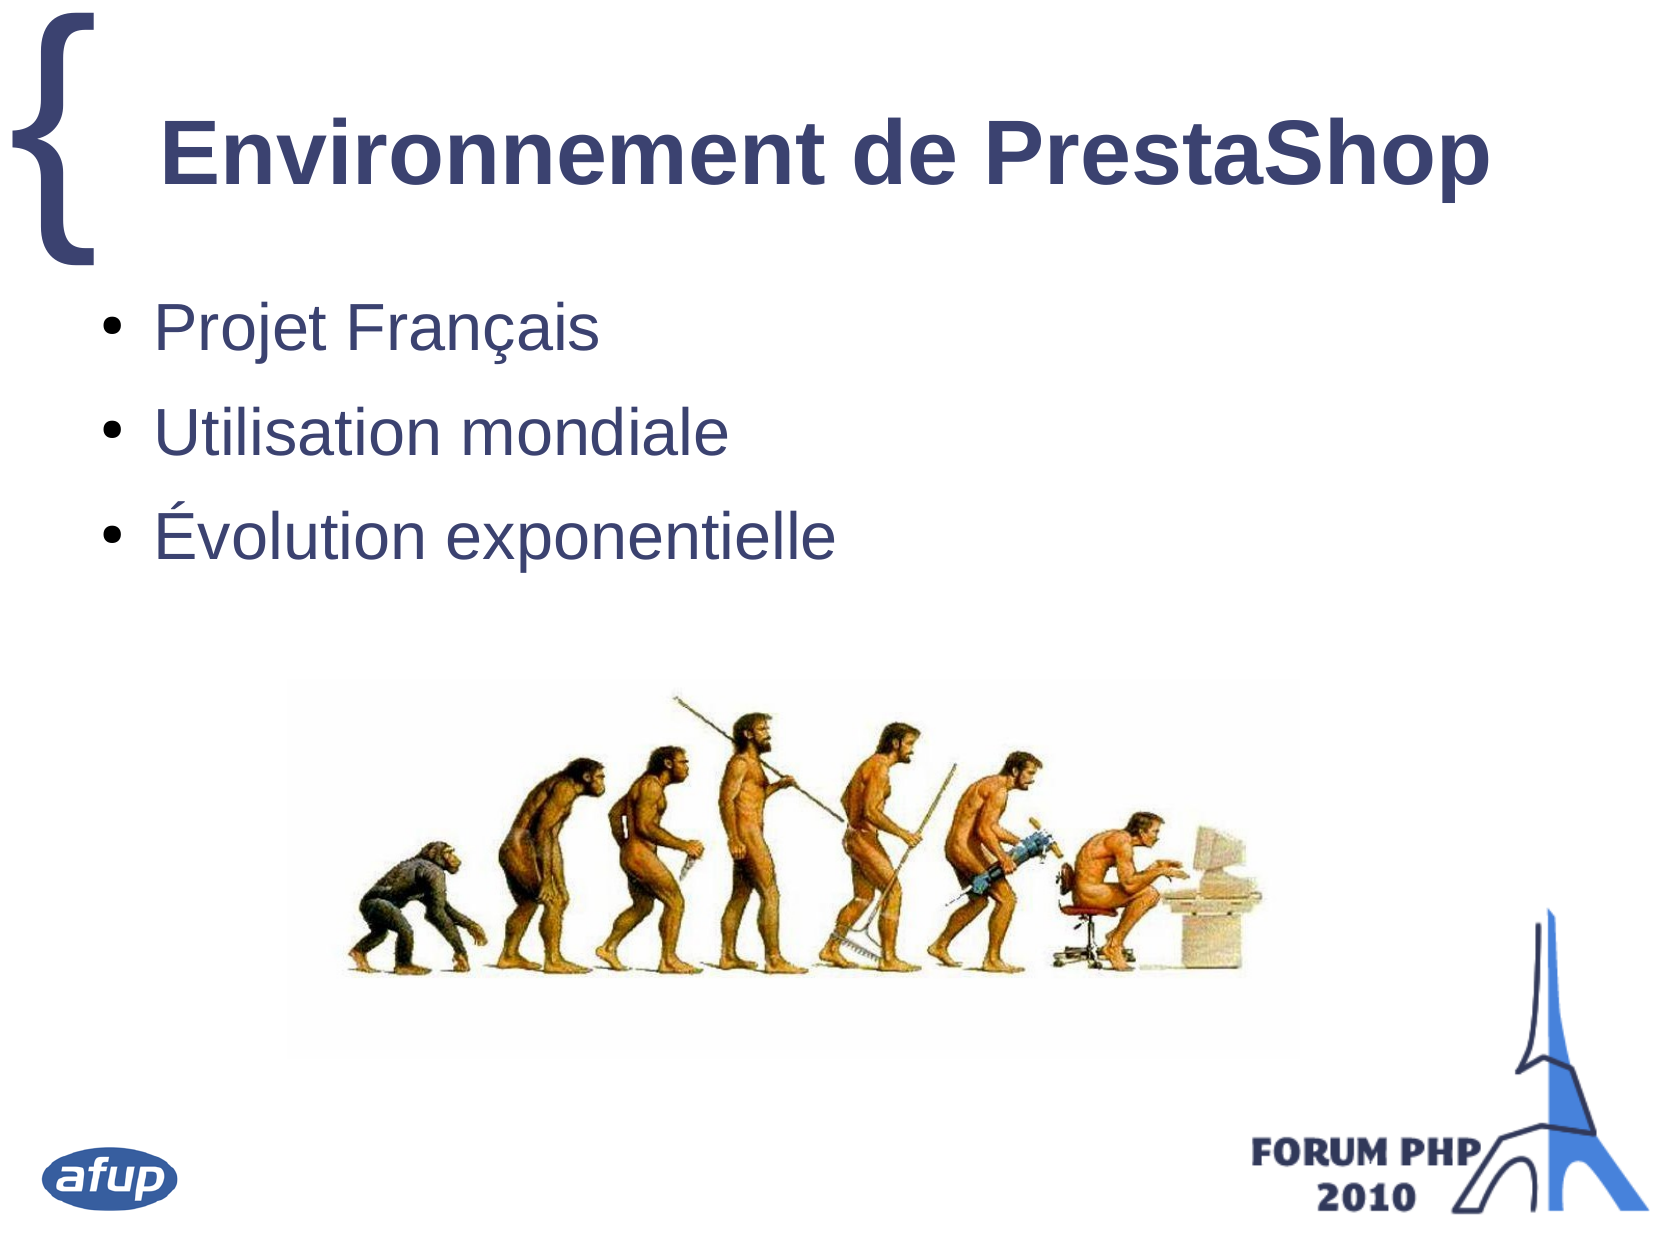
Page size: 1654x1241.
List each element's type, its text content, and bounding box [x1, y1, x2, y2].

picture [1240, 872, 1650, 1241]
title Environnement de PrestaShop [82, 49, 1571, 257]
list Projet Français Utilisation mondiale Évolution exponentielle [82, 290, 1571, 1109]
picture [287, 679, 1300, 1060]
picture [41, 1146, 178, 1211]
